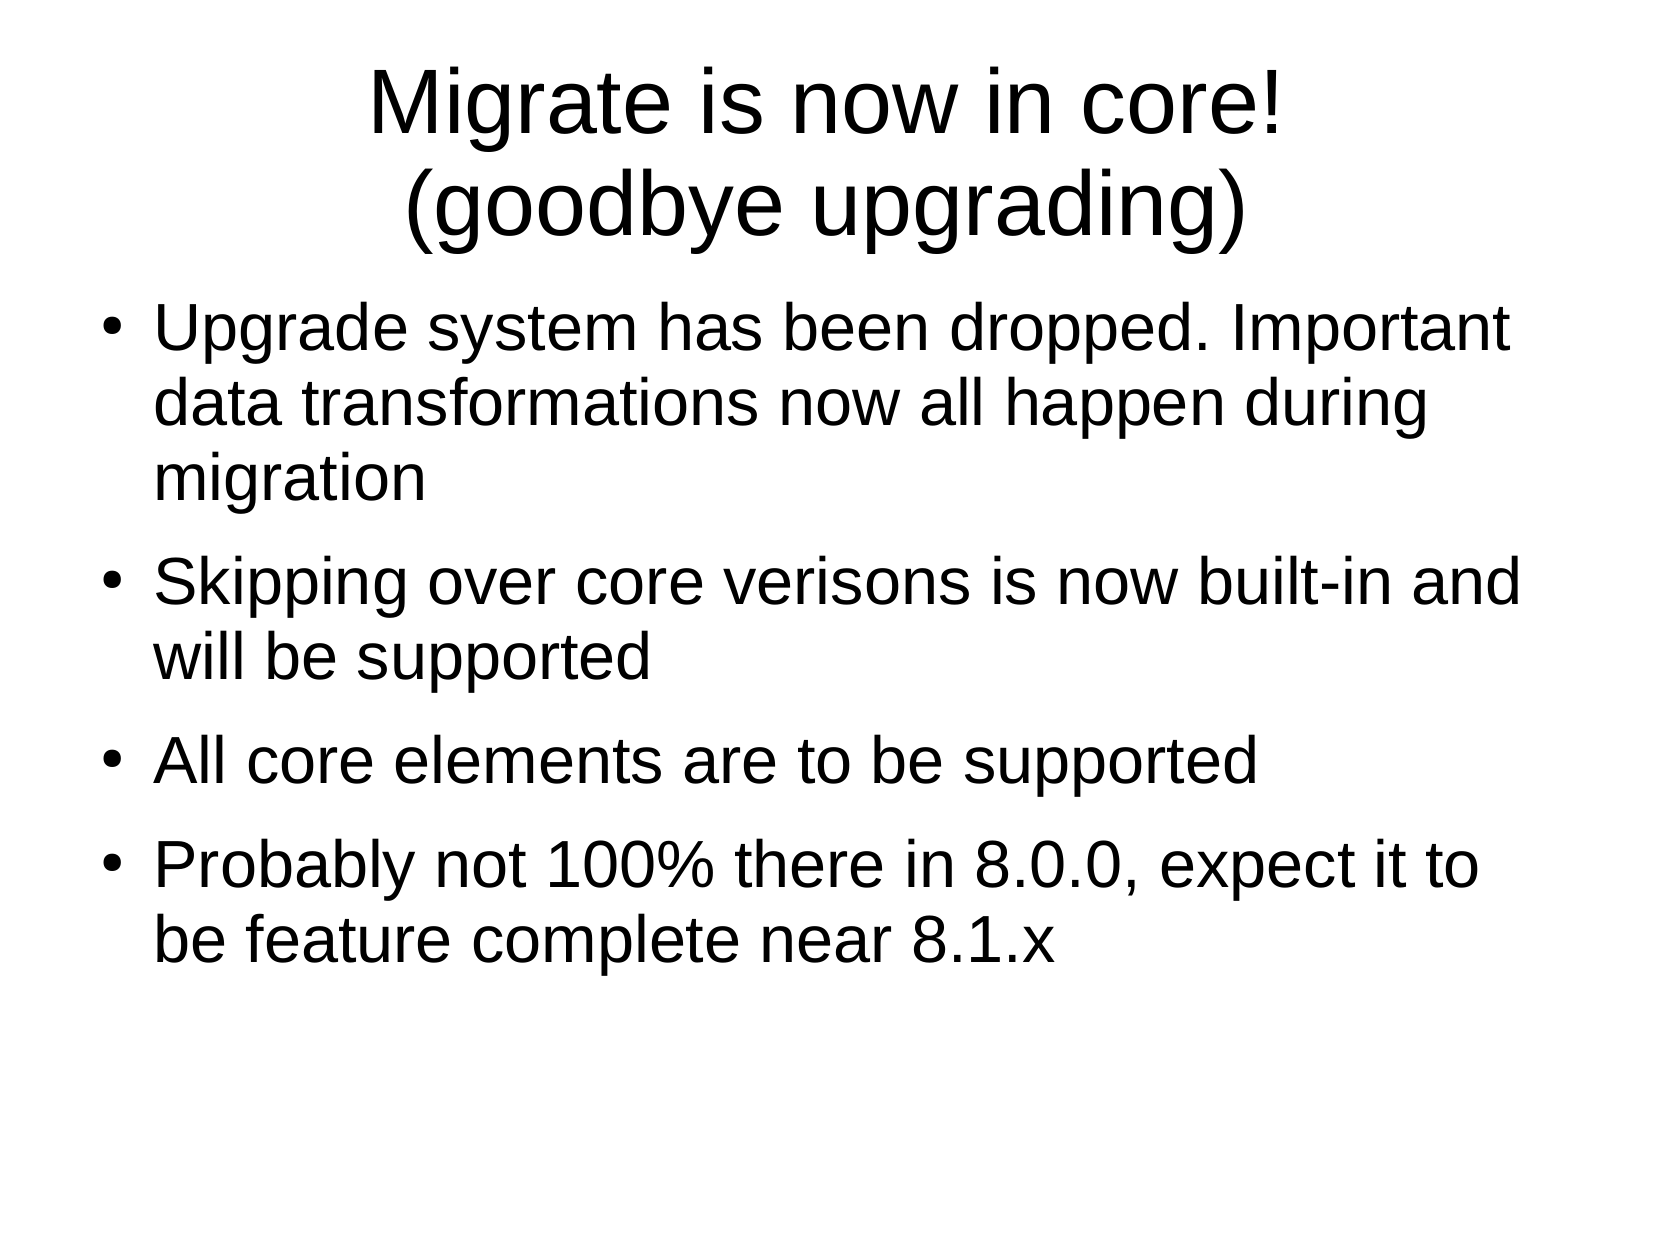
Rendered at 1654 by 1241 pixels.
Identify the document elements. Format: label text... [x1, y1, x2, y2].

title Migrate is now in core! (goodbye upgrading) [82, 49, 1571, 257]
list Upgrade system has been dropped. Important data transformations now all happen during migration Skipping over core verisons is now built-in and will be supported All core elements are to be supported Probably not 100% there in 8.0.0, expect it to be feature complete near 8.1.x [82, 290, 1538, 1010]
